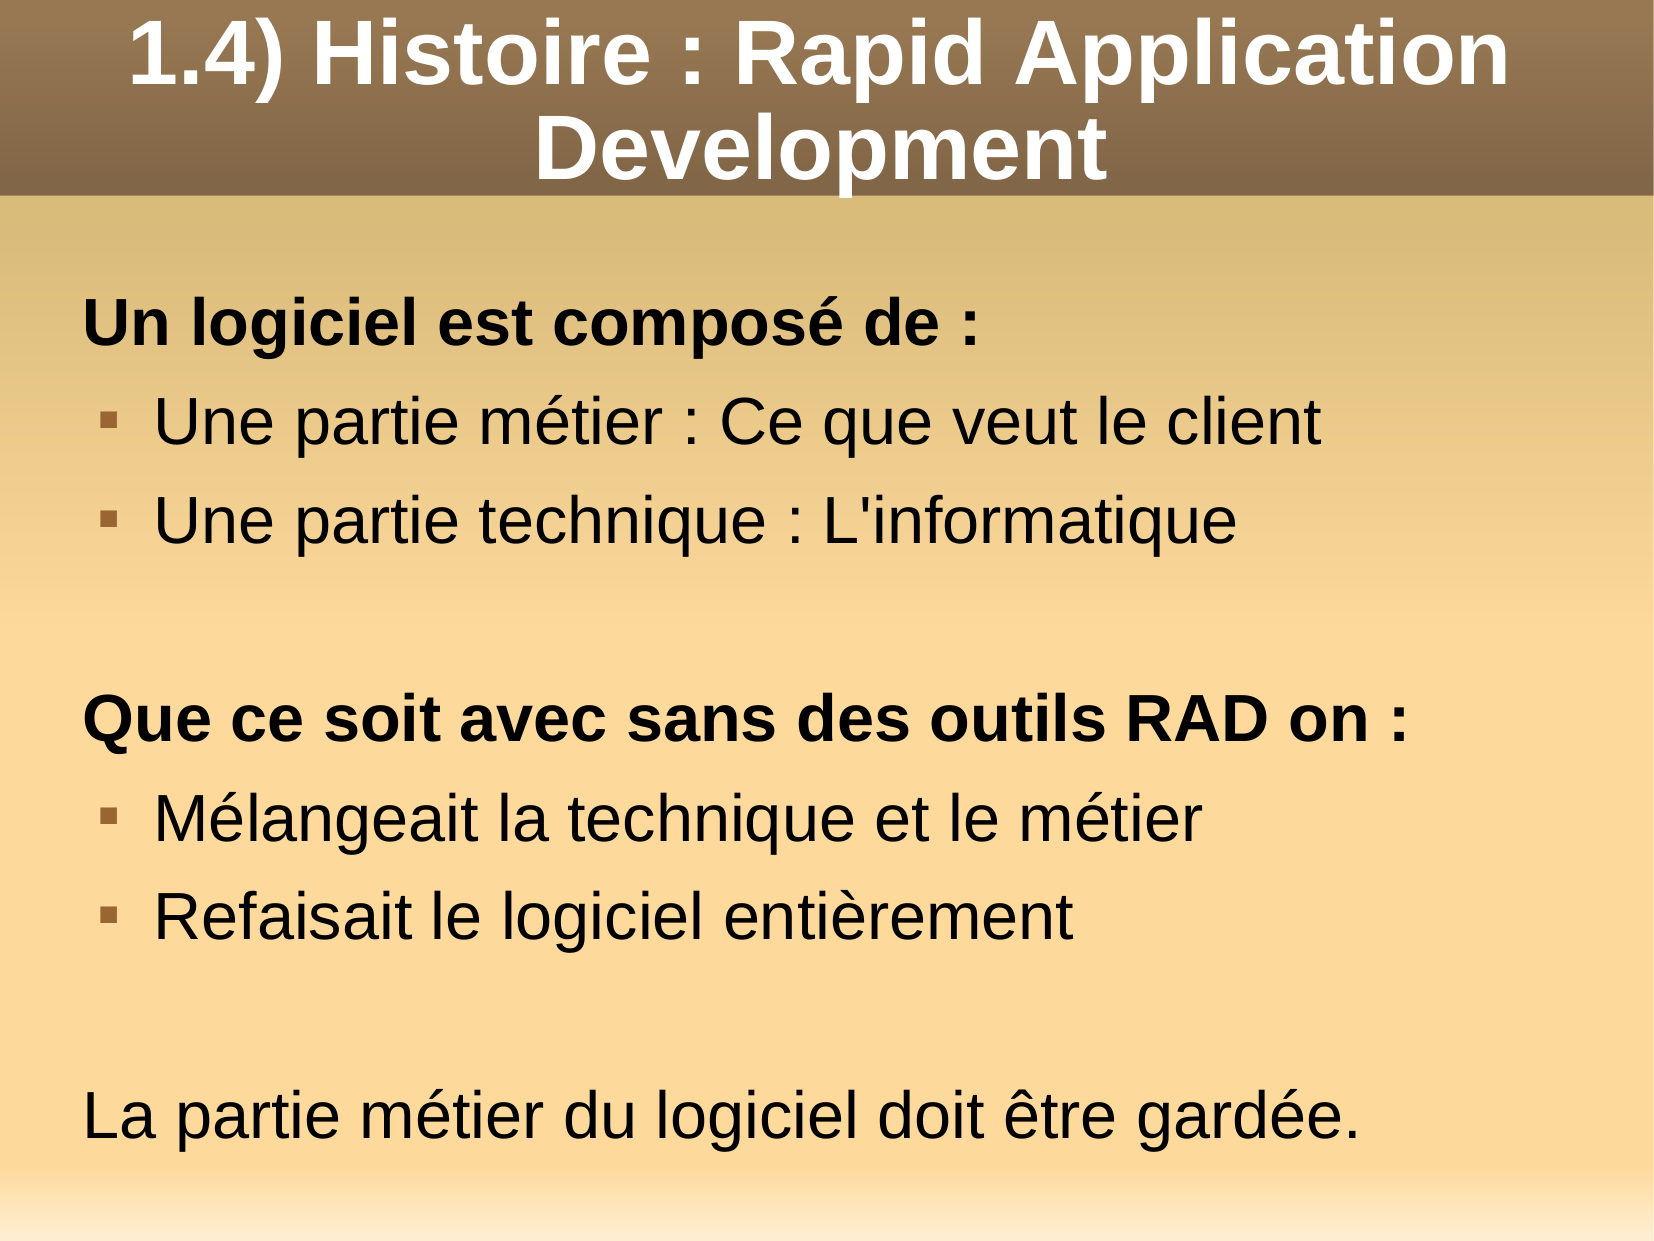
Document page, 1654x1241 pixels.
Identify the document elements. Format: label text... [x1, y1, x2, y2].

title 1.4) Histoire : Rapid Application Development [76, 4, 1565, 203]
picture [0, 0, 1654, 1241]
list Un logiciel est composé de : Une partie métier : Ce que veut le client Une partie technique : L'informatique Que ce soit avec sans des outils RAD on : Mélangeait la technique et le métier Refaisait le logiciel entièrement La partie métier du logiciel doit être gardée. [82, 290, 1571, 1158]
